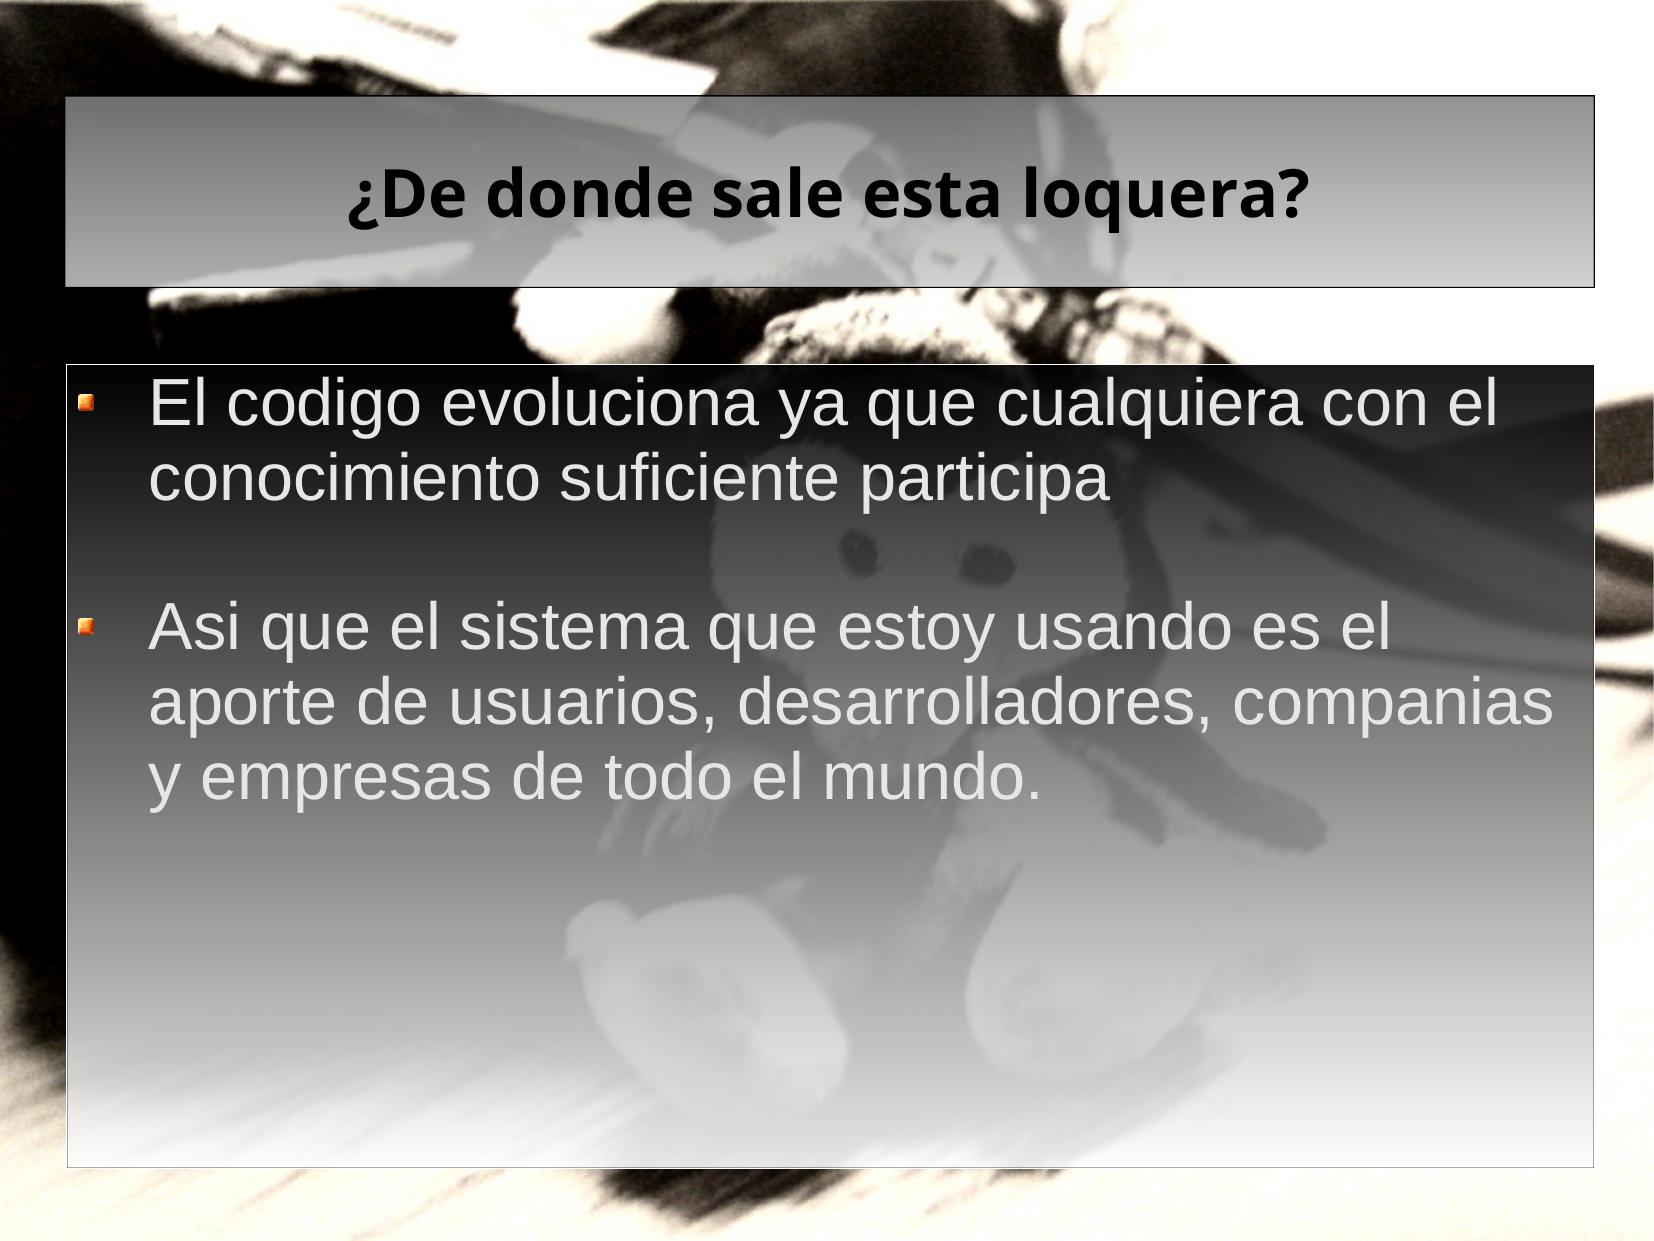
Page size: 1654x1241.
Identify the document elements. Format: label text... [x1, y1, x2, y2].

picture [0, 0, 1654, 1241]
list El codigo evoluciona ya que cualquiera con el conocimiento suficiente participa Asi que el sistema que estoy usando es el aporte de usuarios, desarrolladores, companias y empresas de todo el mundo. [66, 364, 1595, 1169]
title ¿De donde sale esta loquera? [64, 95, 1595, 288]
